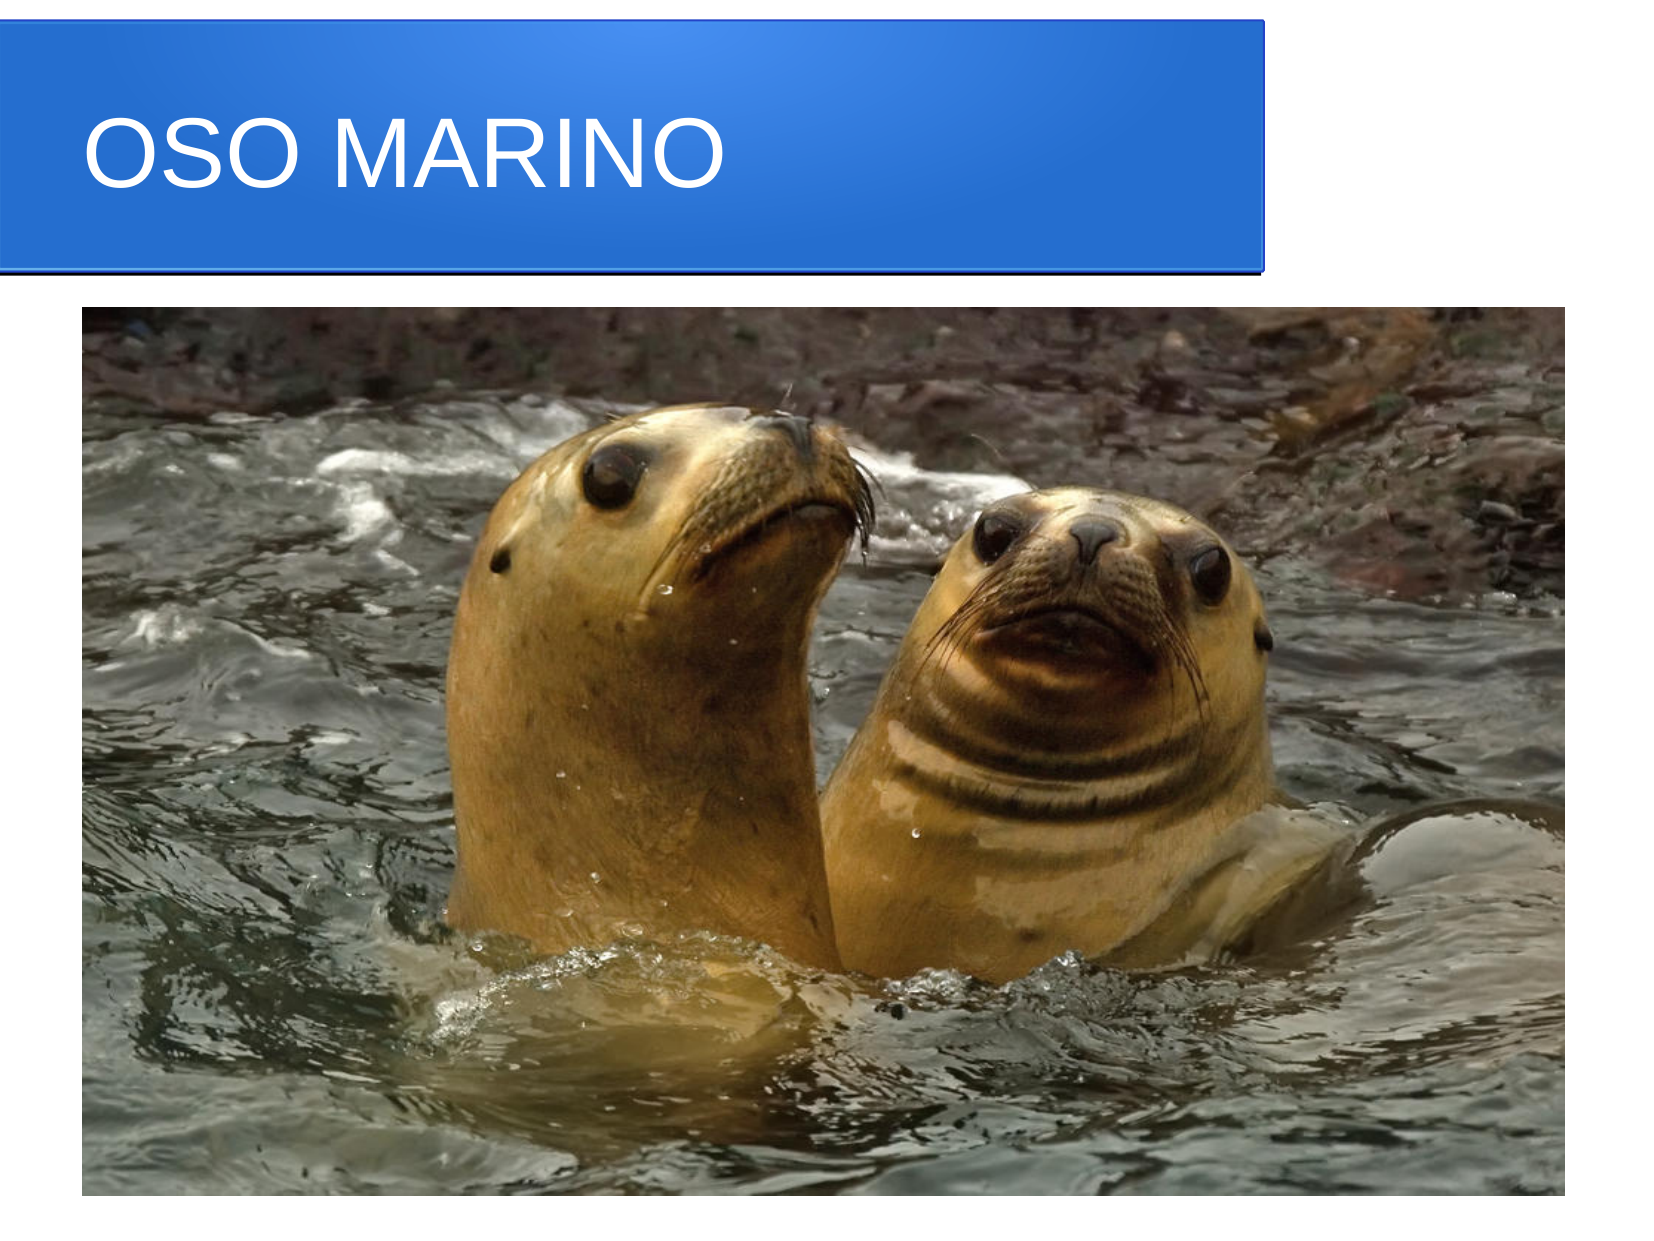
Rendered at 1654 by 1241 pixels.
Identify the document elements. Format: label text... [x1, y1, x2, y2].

picture [82, 307, 1565, 1196]
title OSO MARINO [82, 49, 1250, 257]
